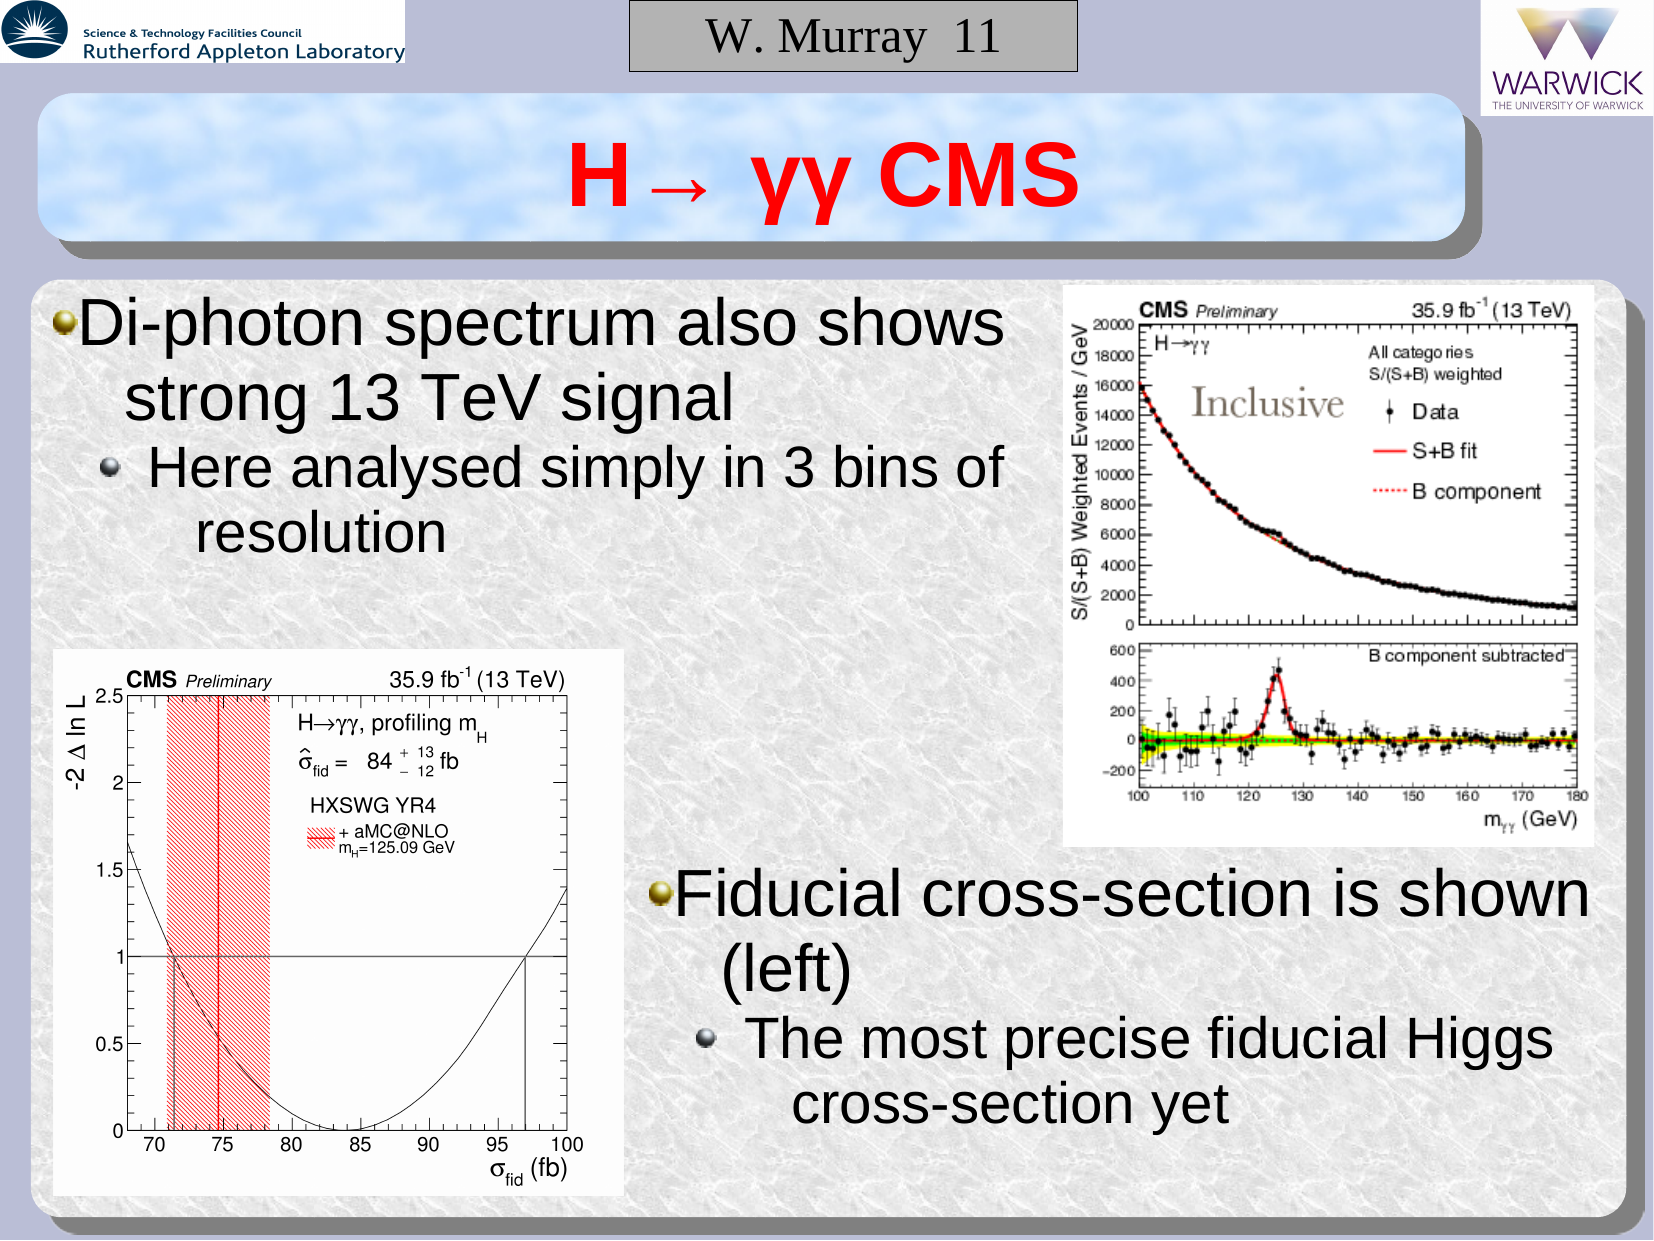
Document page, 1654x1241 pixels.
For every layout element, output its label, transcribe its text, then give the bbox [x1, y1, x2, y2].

title H→ γγ CMS [90, 101, 1584, 249]
picture [30, 279, 1627, 1218]
picture [1480, 0, 1654, 116]
picture [37, 93, 1452, 242]
list Di-photon spectrum also shows strong 13 TeV signal Here analysed simply in 3 bins of resolution [53, 285, 1062, 621]
picture [0, 0, 405, 63]
list Fiducial cross-section is shown (left) The most precise fiducial Higgs cross-section yet [649, 856, 1601, 1192]
